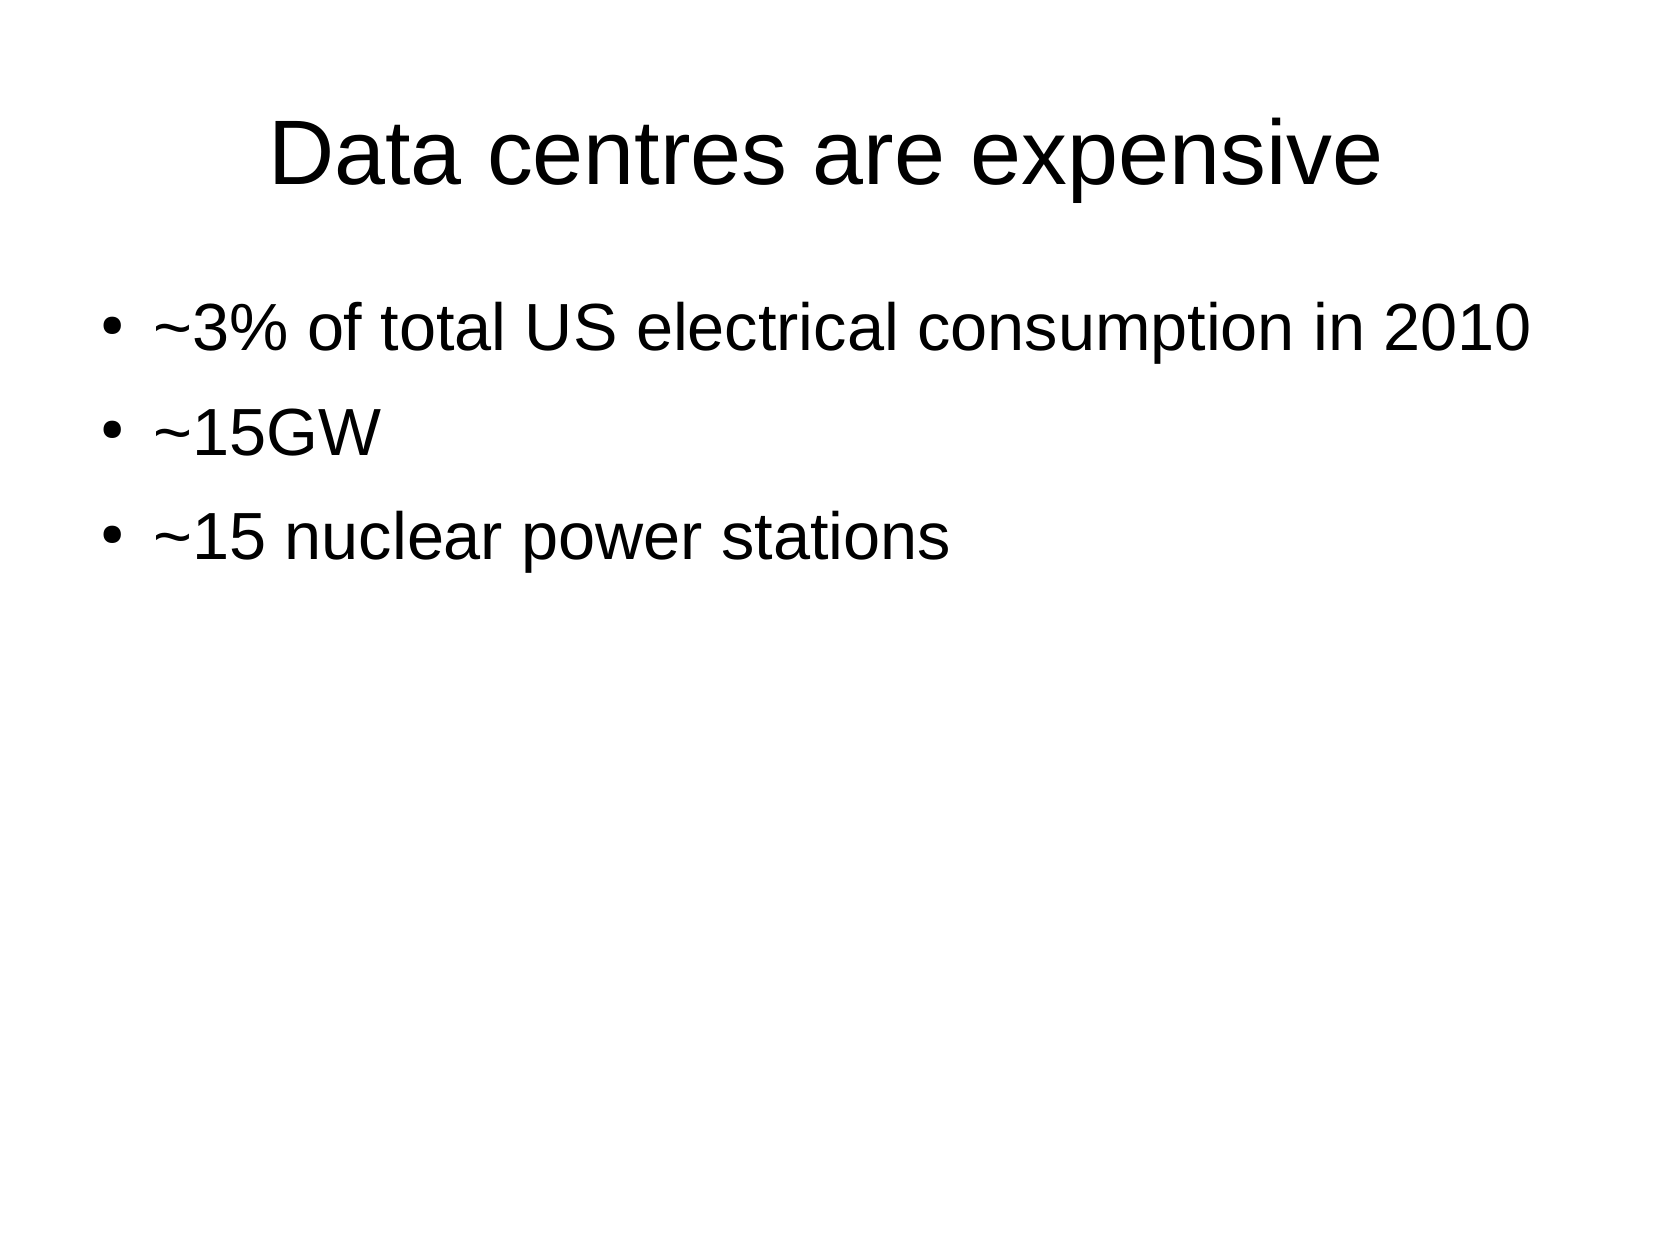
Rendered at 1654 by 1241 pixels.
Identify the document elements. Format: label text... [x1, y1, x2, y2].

list ~3% of total US electrical consumption in 2010 ~15GW ~15 nuclear power stations [82, 290, 1571, 1109]
title Data centres are expensive [82, 49, 1571, 257]
